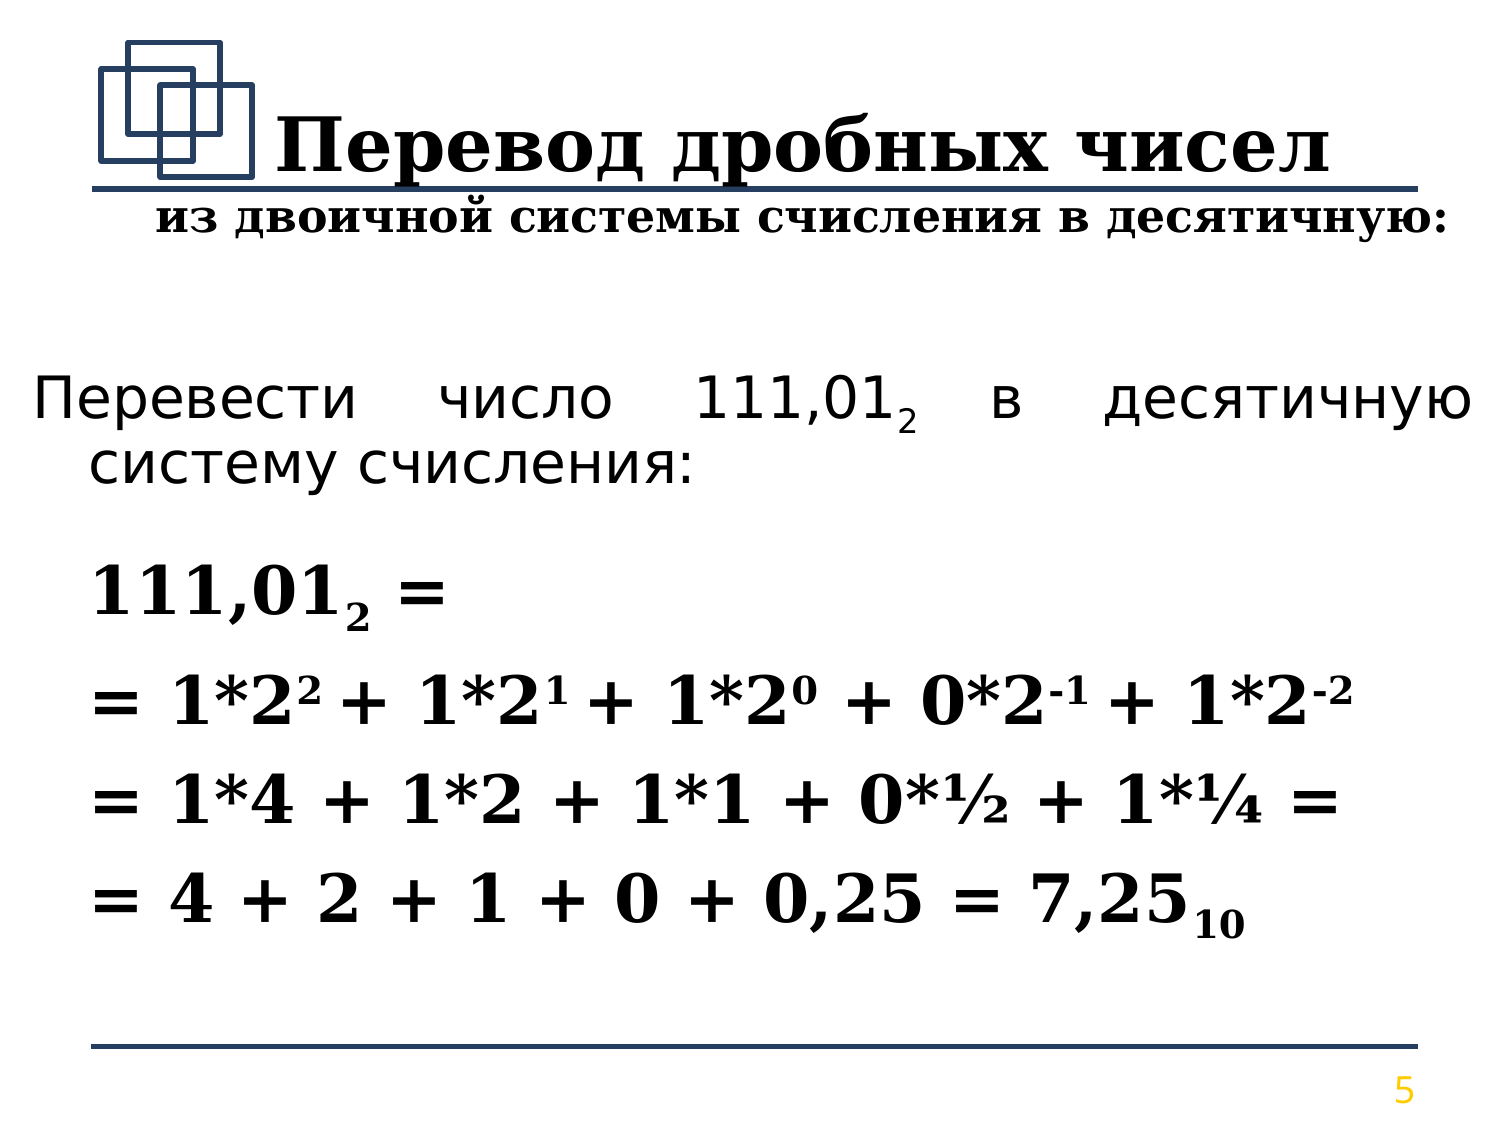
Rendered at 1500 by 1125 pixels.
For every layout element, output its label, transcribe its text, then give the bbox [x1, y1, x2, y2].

text_box Перевести число 111,012 в десятичную систему счисления: 111,012 = = 1*22 + 1*21 + 1*20 + 0*2-1 + 1*2-2 = 1*4 + 1*2 + 1*1 + 0*½ + 1*¼ = = 4 + 2 + 1 + 0 + 0,25 = 7,2510 [17, 354, 1489, 1118]
title Перевод дробных чисел из двоичной системы счисления в десятичную: [112, 49, 1495, 290]
